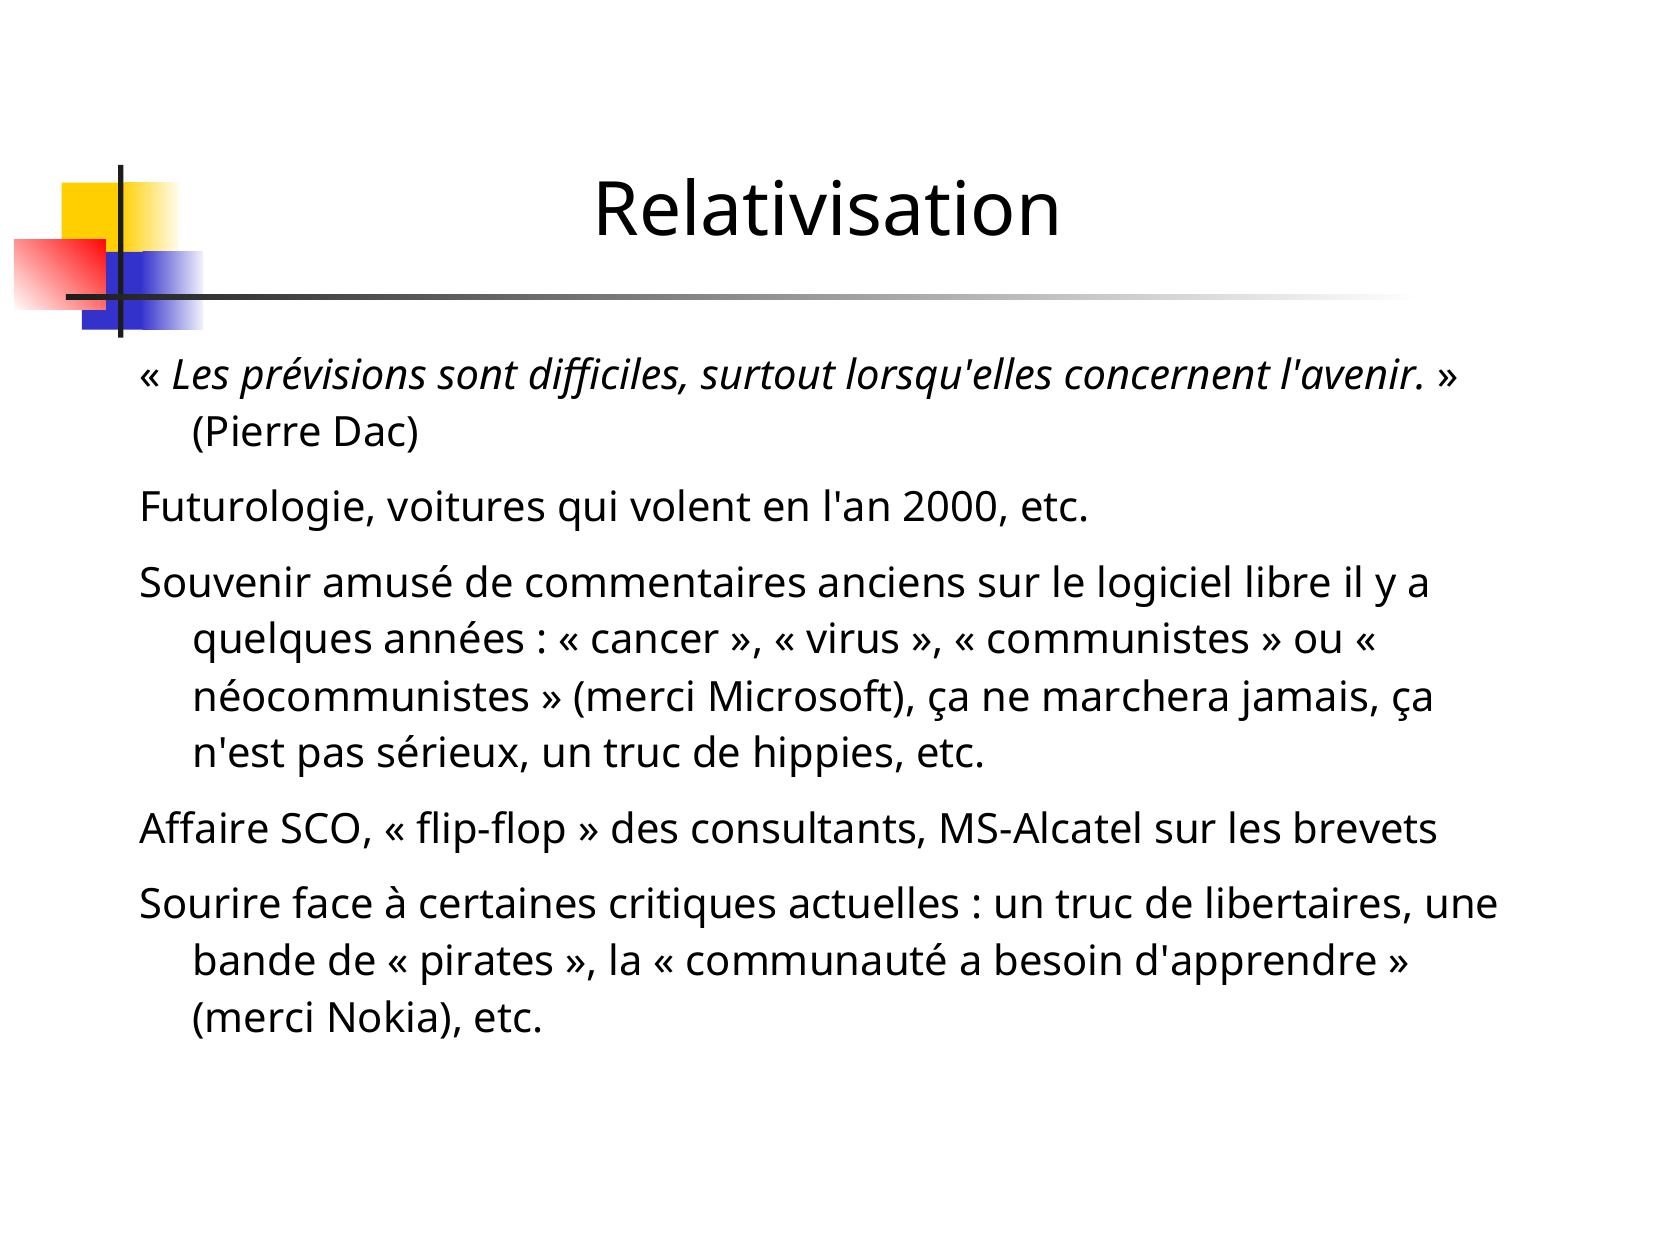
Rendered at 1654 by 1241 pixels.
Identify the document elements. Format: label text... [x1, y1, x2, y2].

title Relativisation [121, 102, 1534, 311]
list « Les prévisions sont difficiles, surtout lorsqu'elles concernent l'avenir. » (Pierre Dac) Futurologie, voitures qui volent en l'an 2000, etc. Souvenir amusé de commentaires anciens sur le logiciel libre il y a quelques années : « cancer », « virus », « communistes » ou « néocommunistes » (merci Microsoft), ça ne marchera jamais, ça n'est pas sérieux, un truc de hippies, etc. Affaire SCO, « flip-flop » des consultants, MS-Alcatel sur les brevets Sourire face à certaines critiques actuelles : un truc de libertaires, une bande de « pirates », la « communauté a besoin d'apprendre » (merci Nokia), etc. [121, 344, 1534, 1127]
